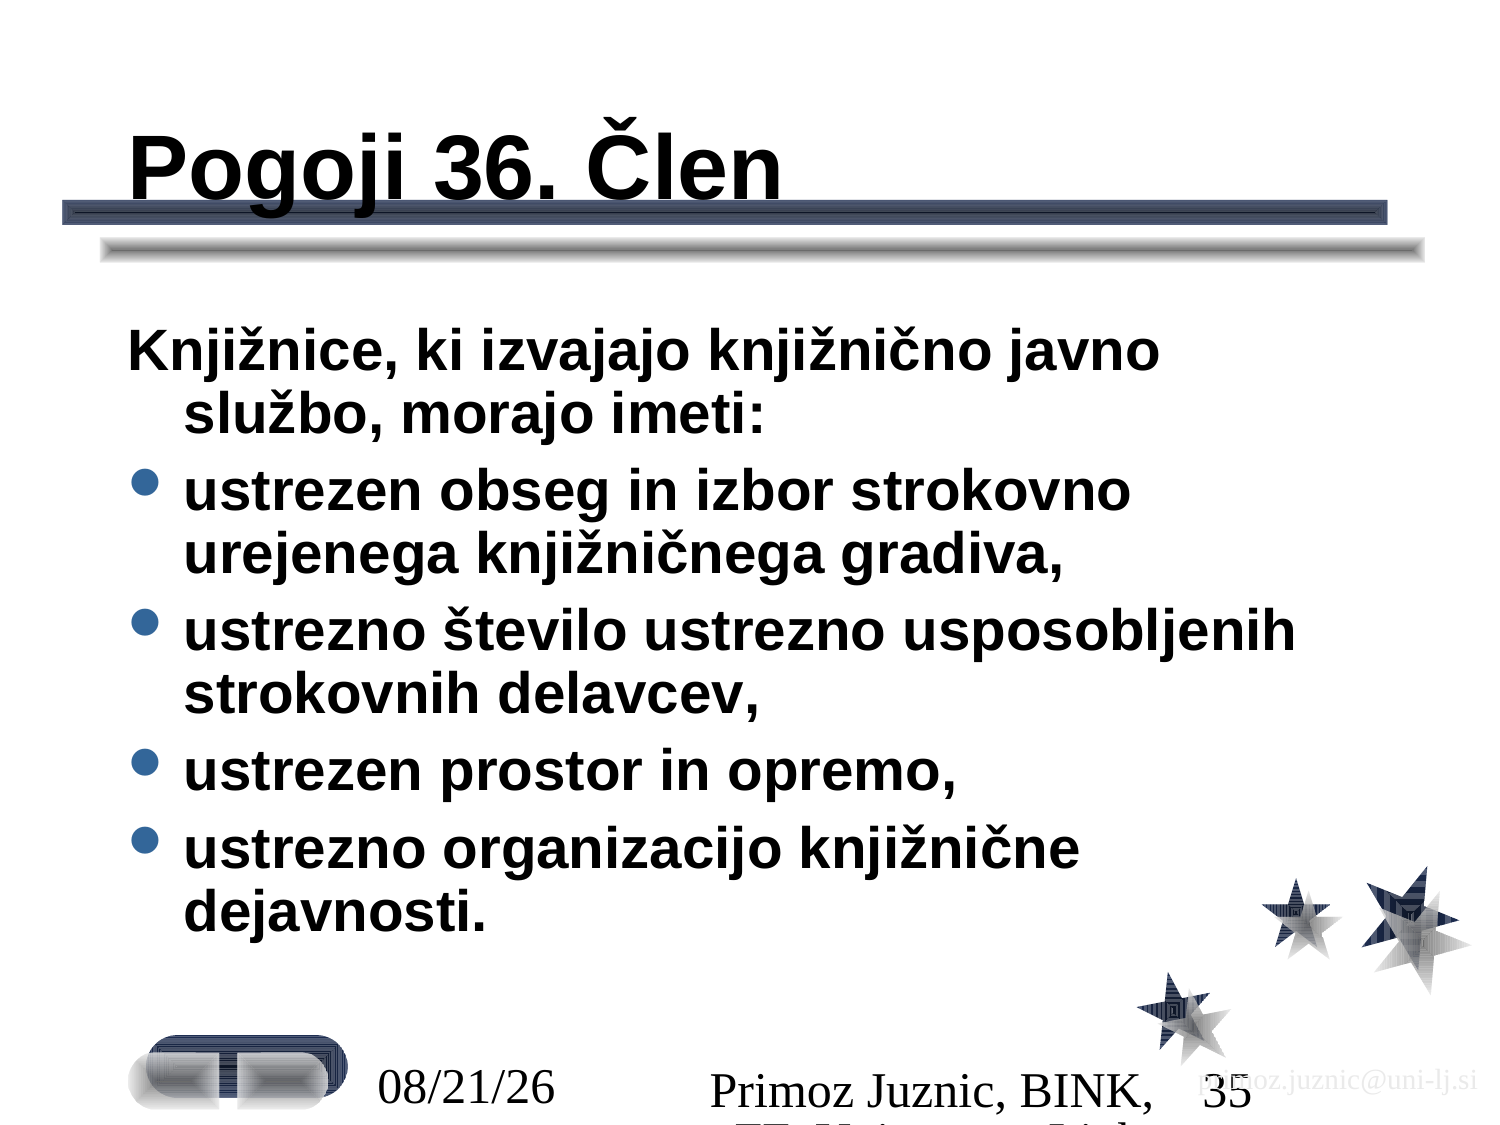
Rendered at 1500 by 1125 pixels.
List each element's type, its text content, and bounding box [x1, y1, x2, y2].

title Pogoji 36. Člen [112, 37, 1388, 225]
list Knjižnice, ki izvajajo knjižnično javno službo, morajo imeti: ustrezen obseg in izbor strokovno urejenega knjižničnega gradiva, ustrezno število ustrezno usposobljenih strokovnih delavcev, ustrezen prostor in opremo, ustrezno organizacijo knjižnične dejavnosti. [112, 312, 1388, 988]
